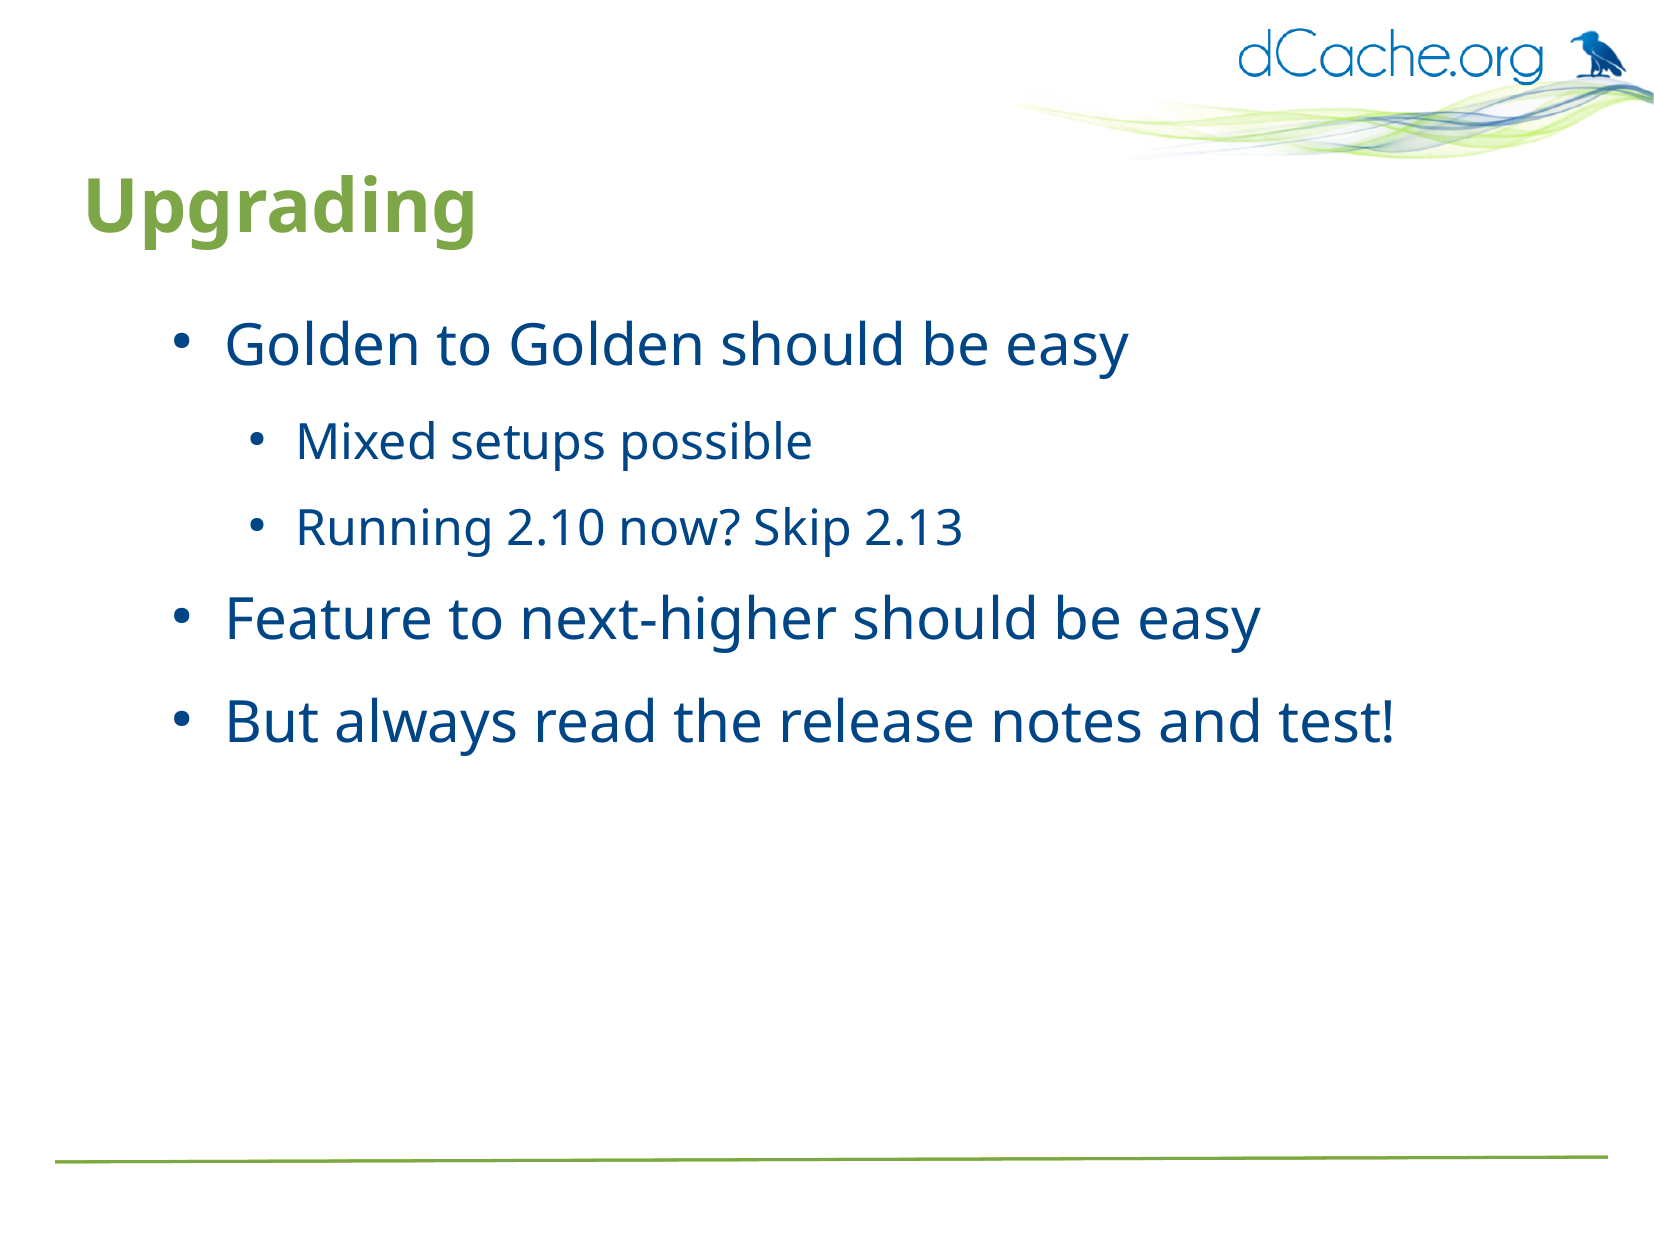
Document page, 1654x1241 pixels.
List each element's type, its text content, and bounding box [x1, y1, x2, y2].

picture [956, 16, 1654, 169]
title Upgrading [82, 158, 1605, 249]
list Golden to Golden should be easy Mixed setups possible Running 2.10 now? Skip 2.13 Feature to next-higher should be easy But always read the release notes and test! [82, 302, 1571, 1023]
